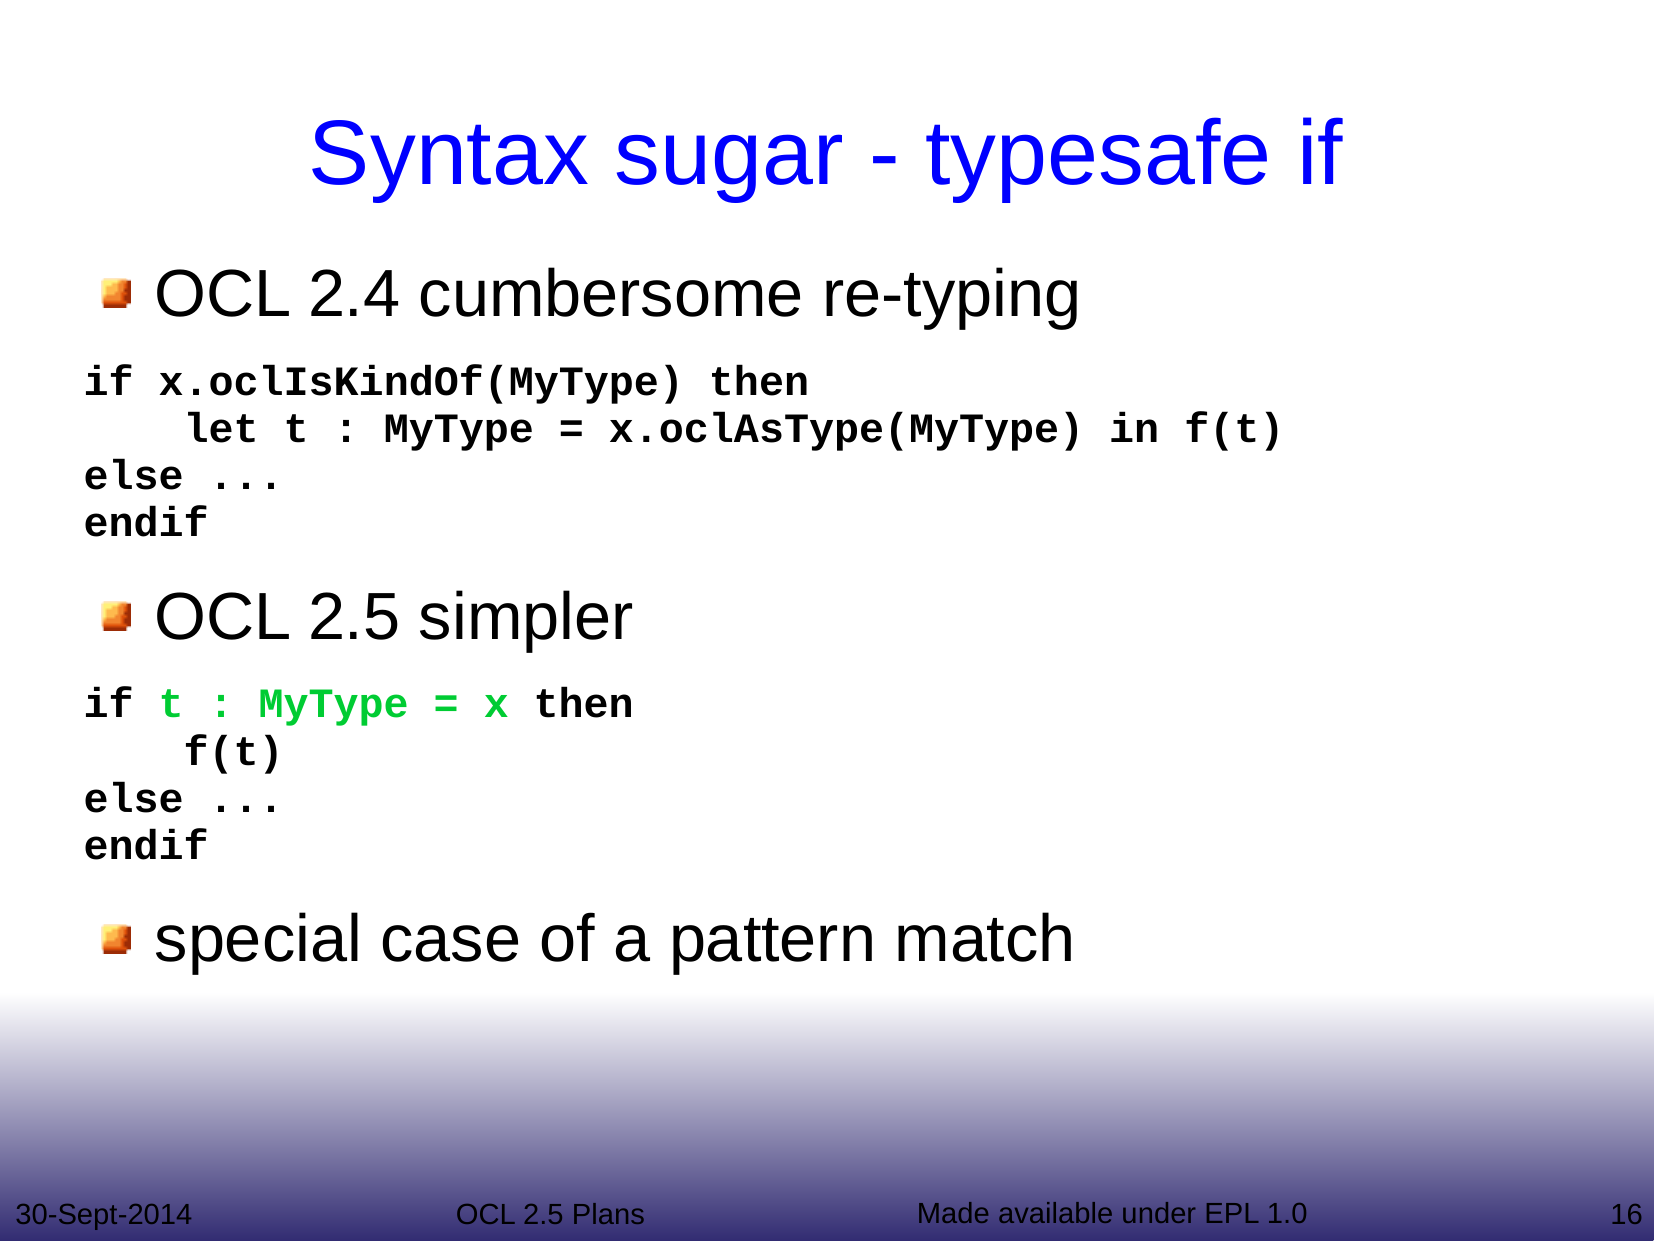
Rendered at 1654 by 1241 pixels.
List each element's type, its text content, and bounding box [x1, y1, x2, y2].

title Syntax sugar - typesafe if [82, 49, 1571, 257]
list OCL 2.4 cumbersome re-typing if x.oclIsKindOf(MyType) then let t : MyType = x.oclAsType(MyType) in f(t) else ... endif OCL 2.5 simpler if t : MyType = x then f(t) else ... endif special case of a pattern match [83, 255, 1572, 1075]
